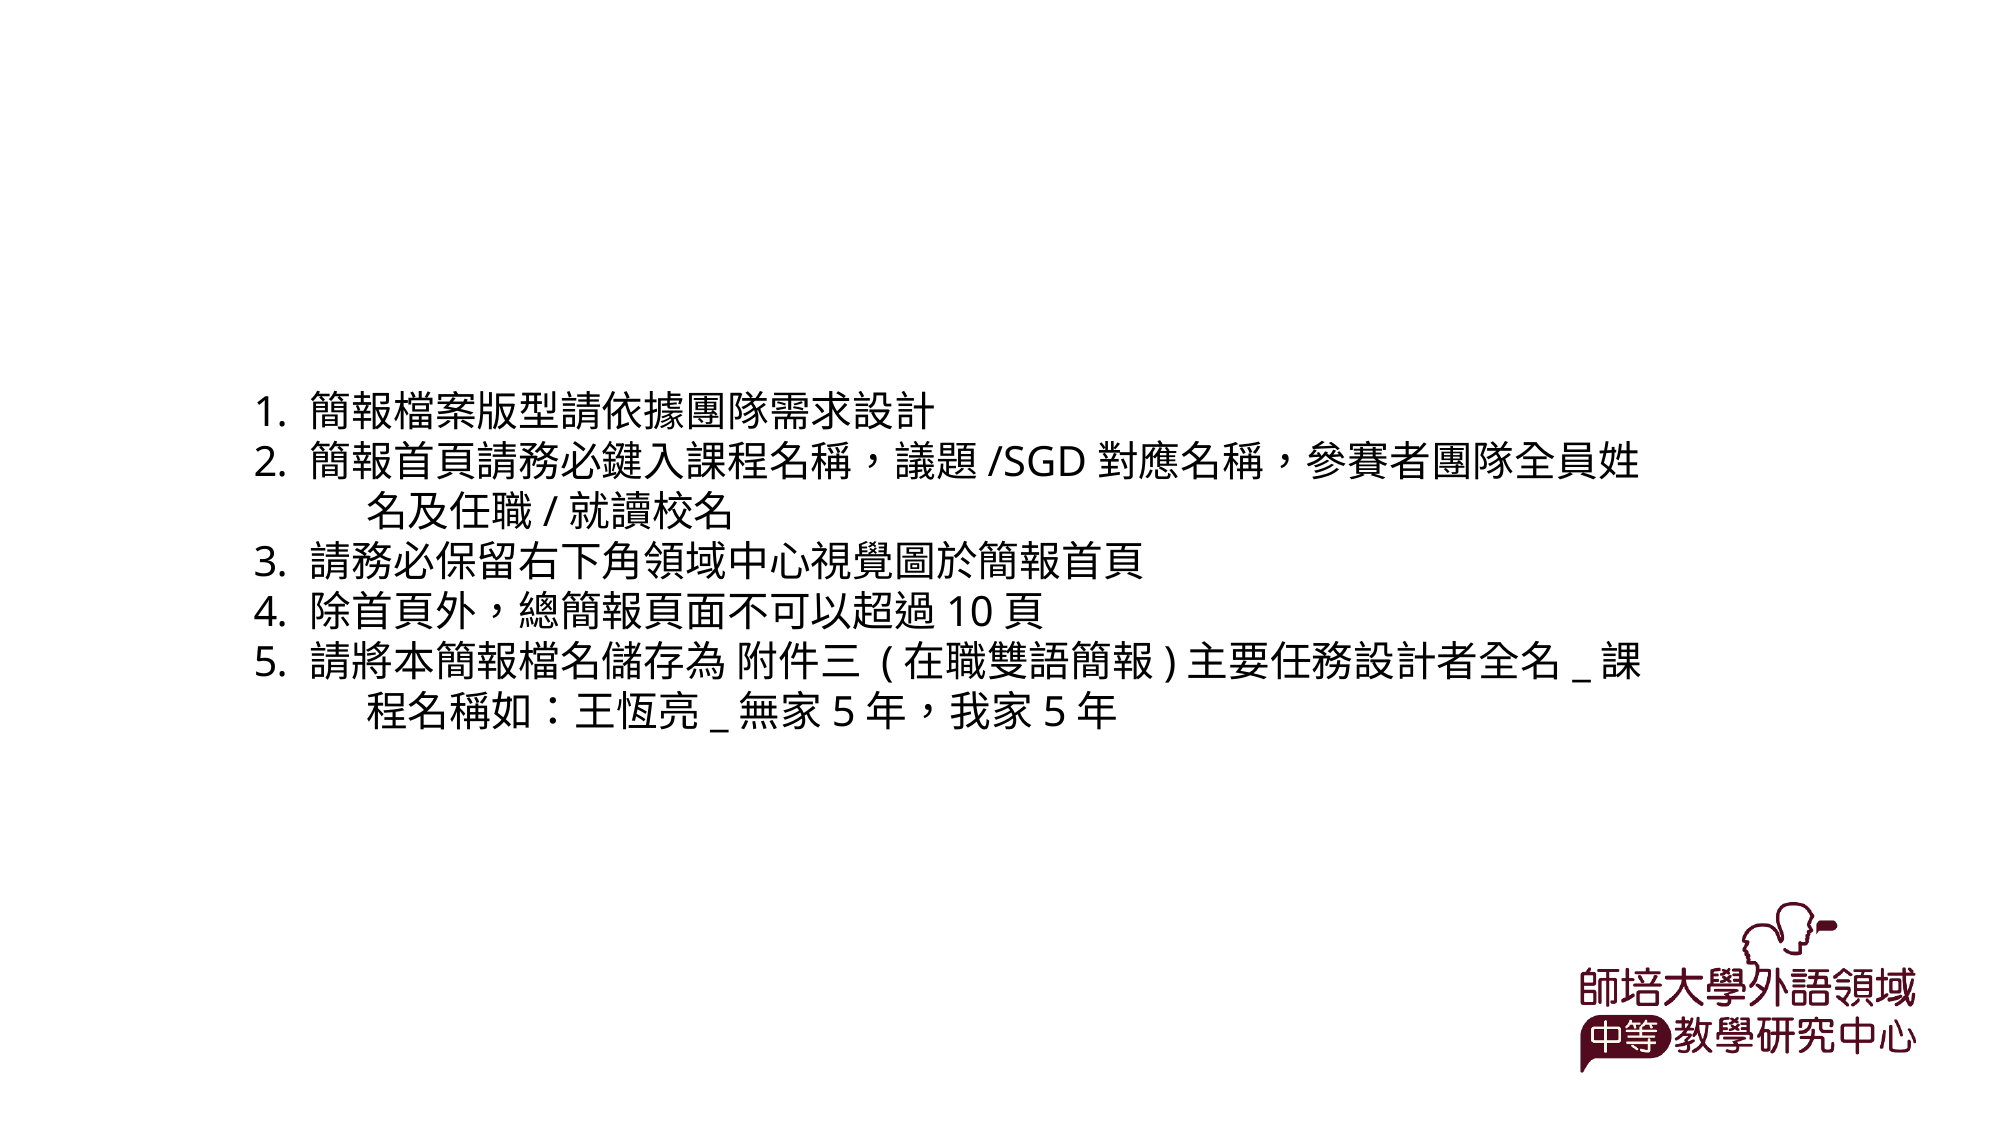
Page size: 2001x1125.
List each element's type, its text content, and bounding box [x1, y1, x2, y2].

text_box 簡報檔案版型請依據團隊需求設計 簡報首頁請務必鍵入課程名稱，議題/SGD對應名稱，參賽者團隊全員姓名及任職/就讀校名 請務必保留右下角領域中心視覺圖於簡報首頁 除首頁外，總簡報頁面不可以超過10頁 請將本簡報檔名儲存為 附件三 (在職雙語簡報)主要任務設計者全名_課程名稱如：王恆亮_無家5年，我家5年 [238, 378, 1686, 743]
picture [1578, 900, 1916, 1075]
